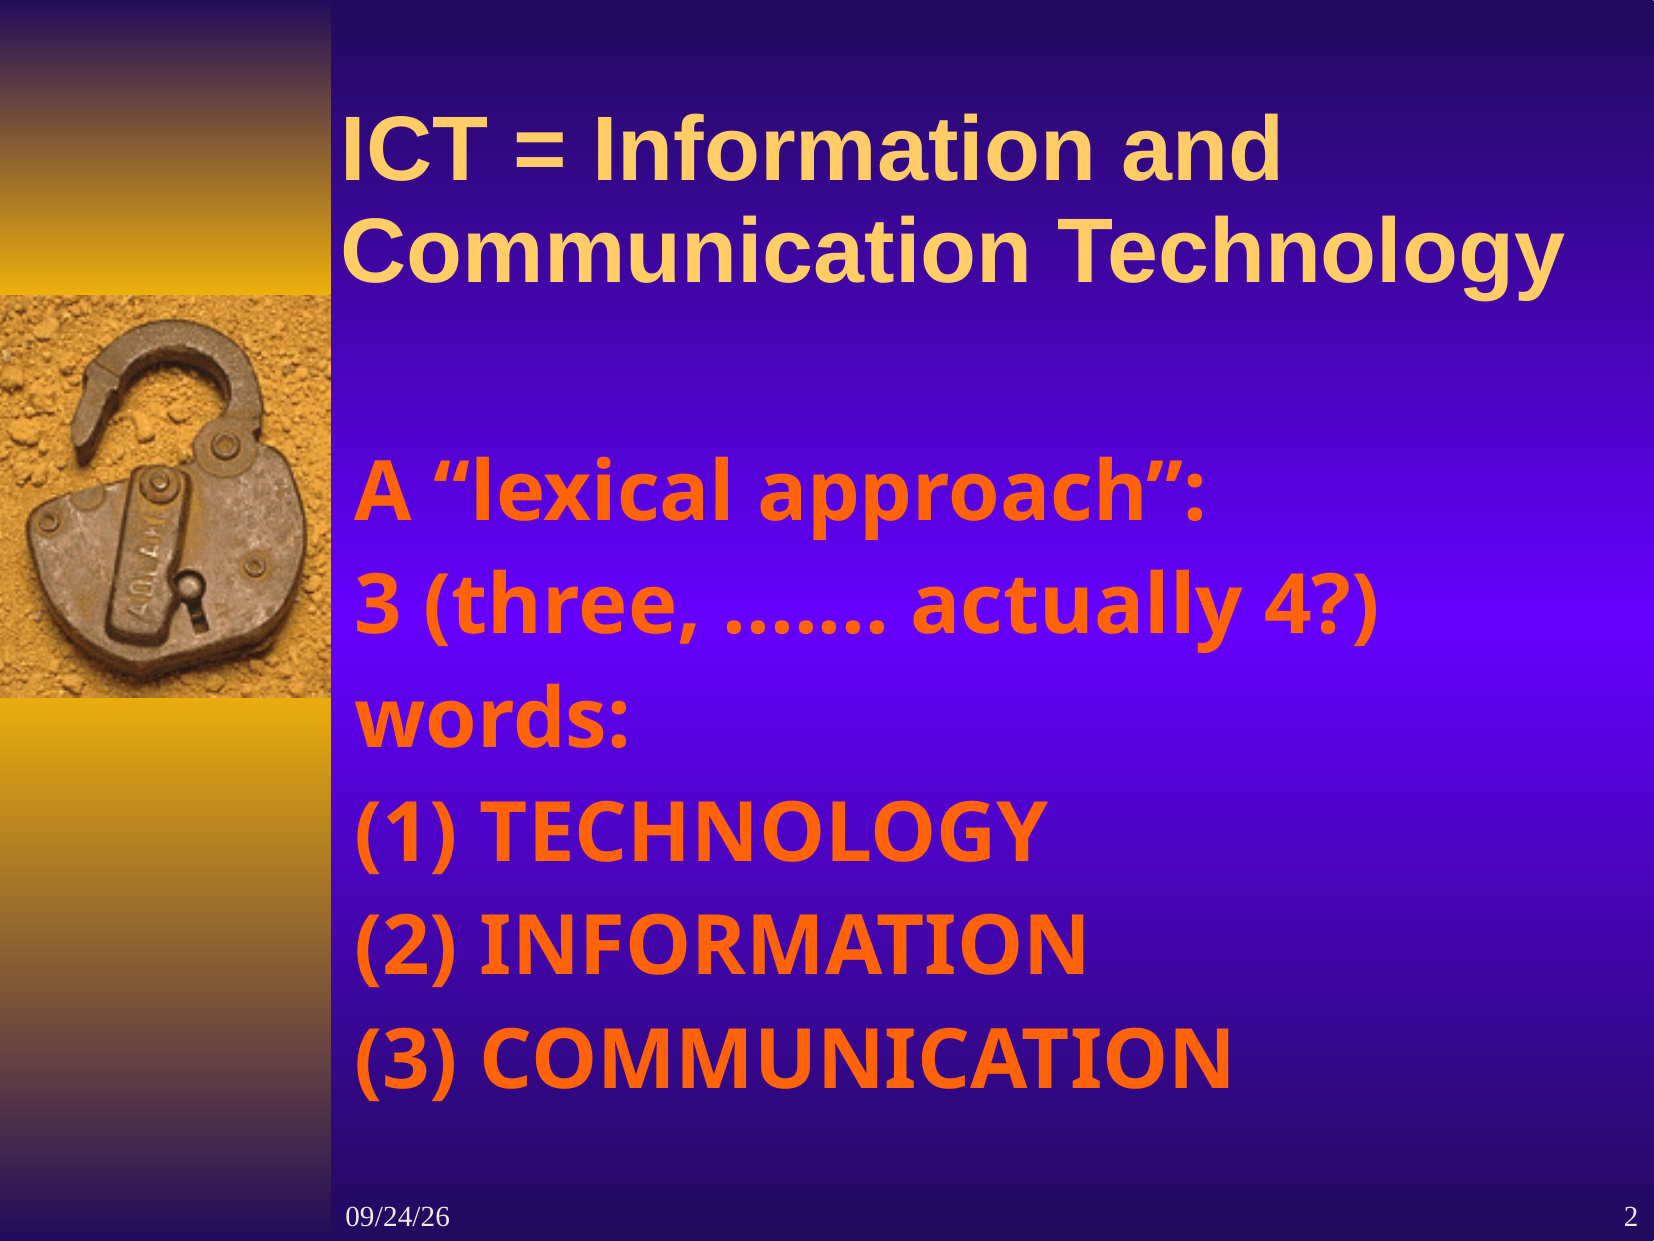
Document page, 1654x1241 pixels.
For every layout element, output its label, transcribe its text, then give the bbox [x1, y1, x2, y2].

picture [0, 295, 331, 698]
title ICT = Information and Communication Technology [340, 15, 1595, 384]
subtitle A “lexical approach”: 3 (three, ....... actually 4?) words: (1) TECHNOLOGY (2) INFORMATION (3) COMMUNICATION [354, 423, 1571, 1121]
